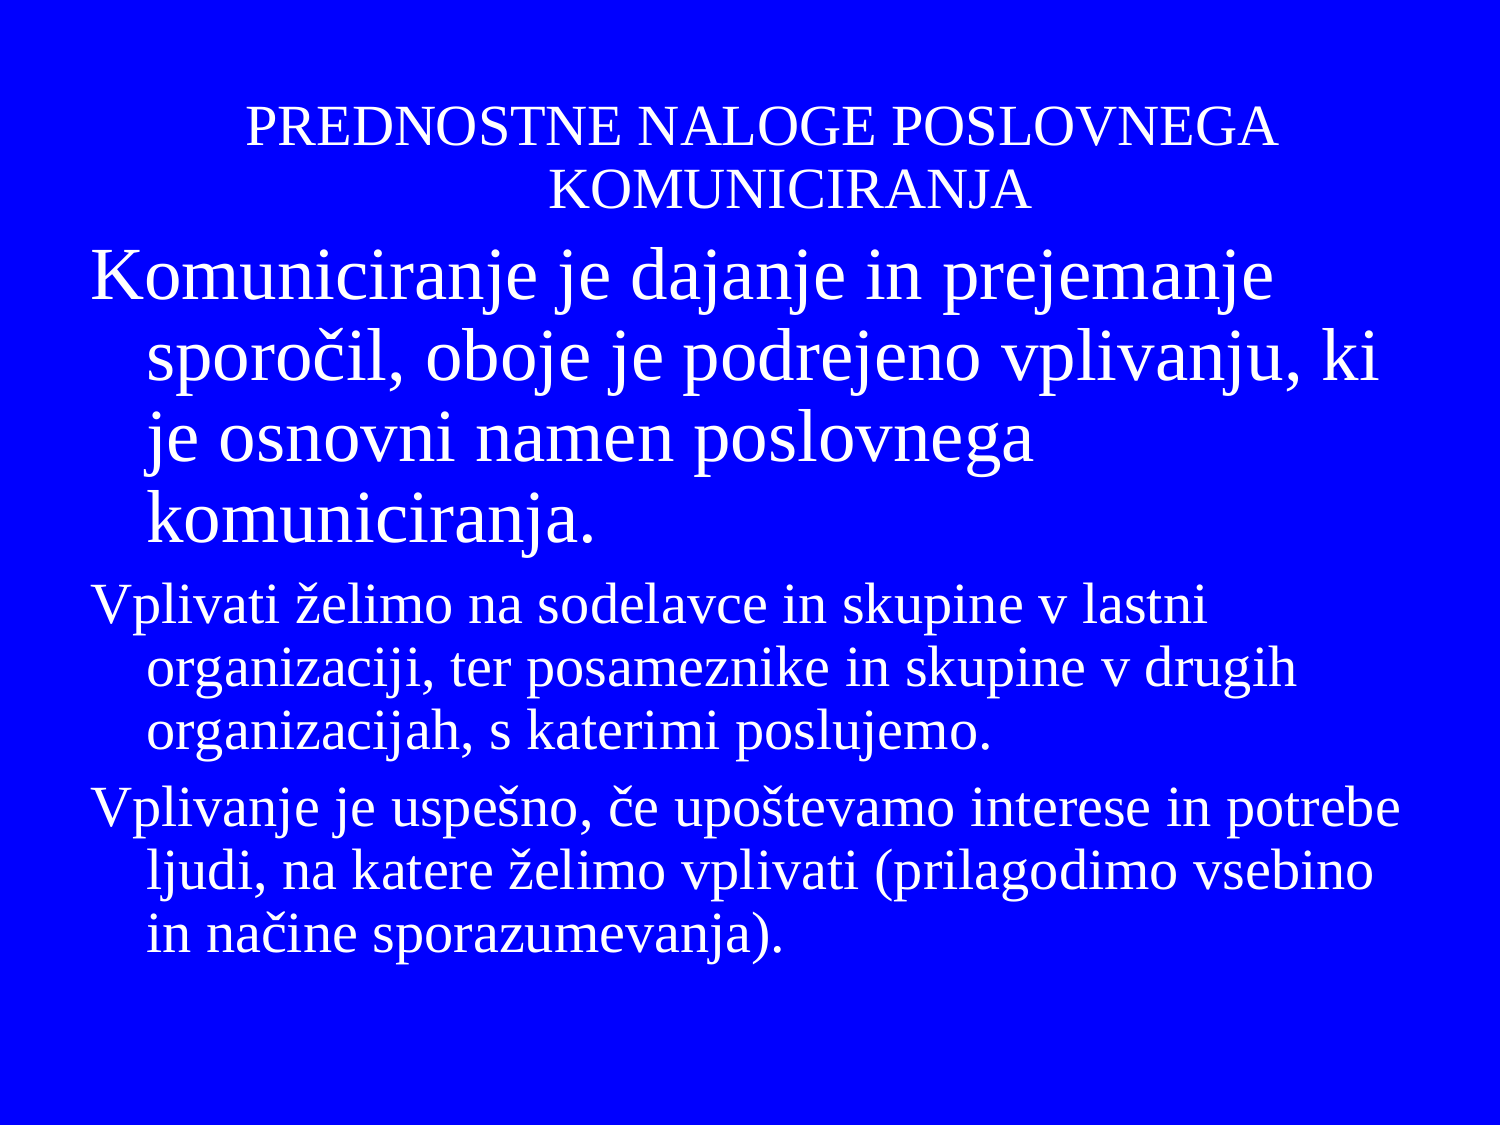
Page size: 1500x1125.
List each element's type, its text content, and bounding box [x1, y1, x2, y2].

list PREDNOSTNE NALOGE POSLOVNEGA KOMUNICIRANJA Komuniciranje je dajanje in prejemanje sporočil, oboje je podrejeno vplivanju, ki je osnovni namen poslovnega komuniciranja. Vplivati želimo na sodelavce in skupine v lastni organizaciji, ter posameznike in skupine v drugih organizacijah, s katerimi poslujemo. Vplivanje je uspešno, če upoštevamo interese in potrebe ljudi, na katere želimo vplivati (prilagodimo vsebino in načine sporazumevanja). [74, 87, 1450, 1125]
